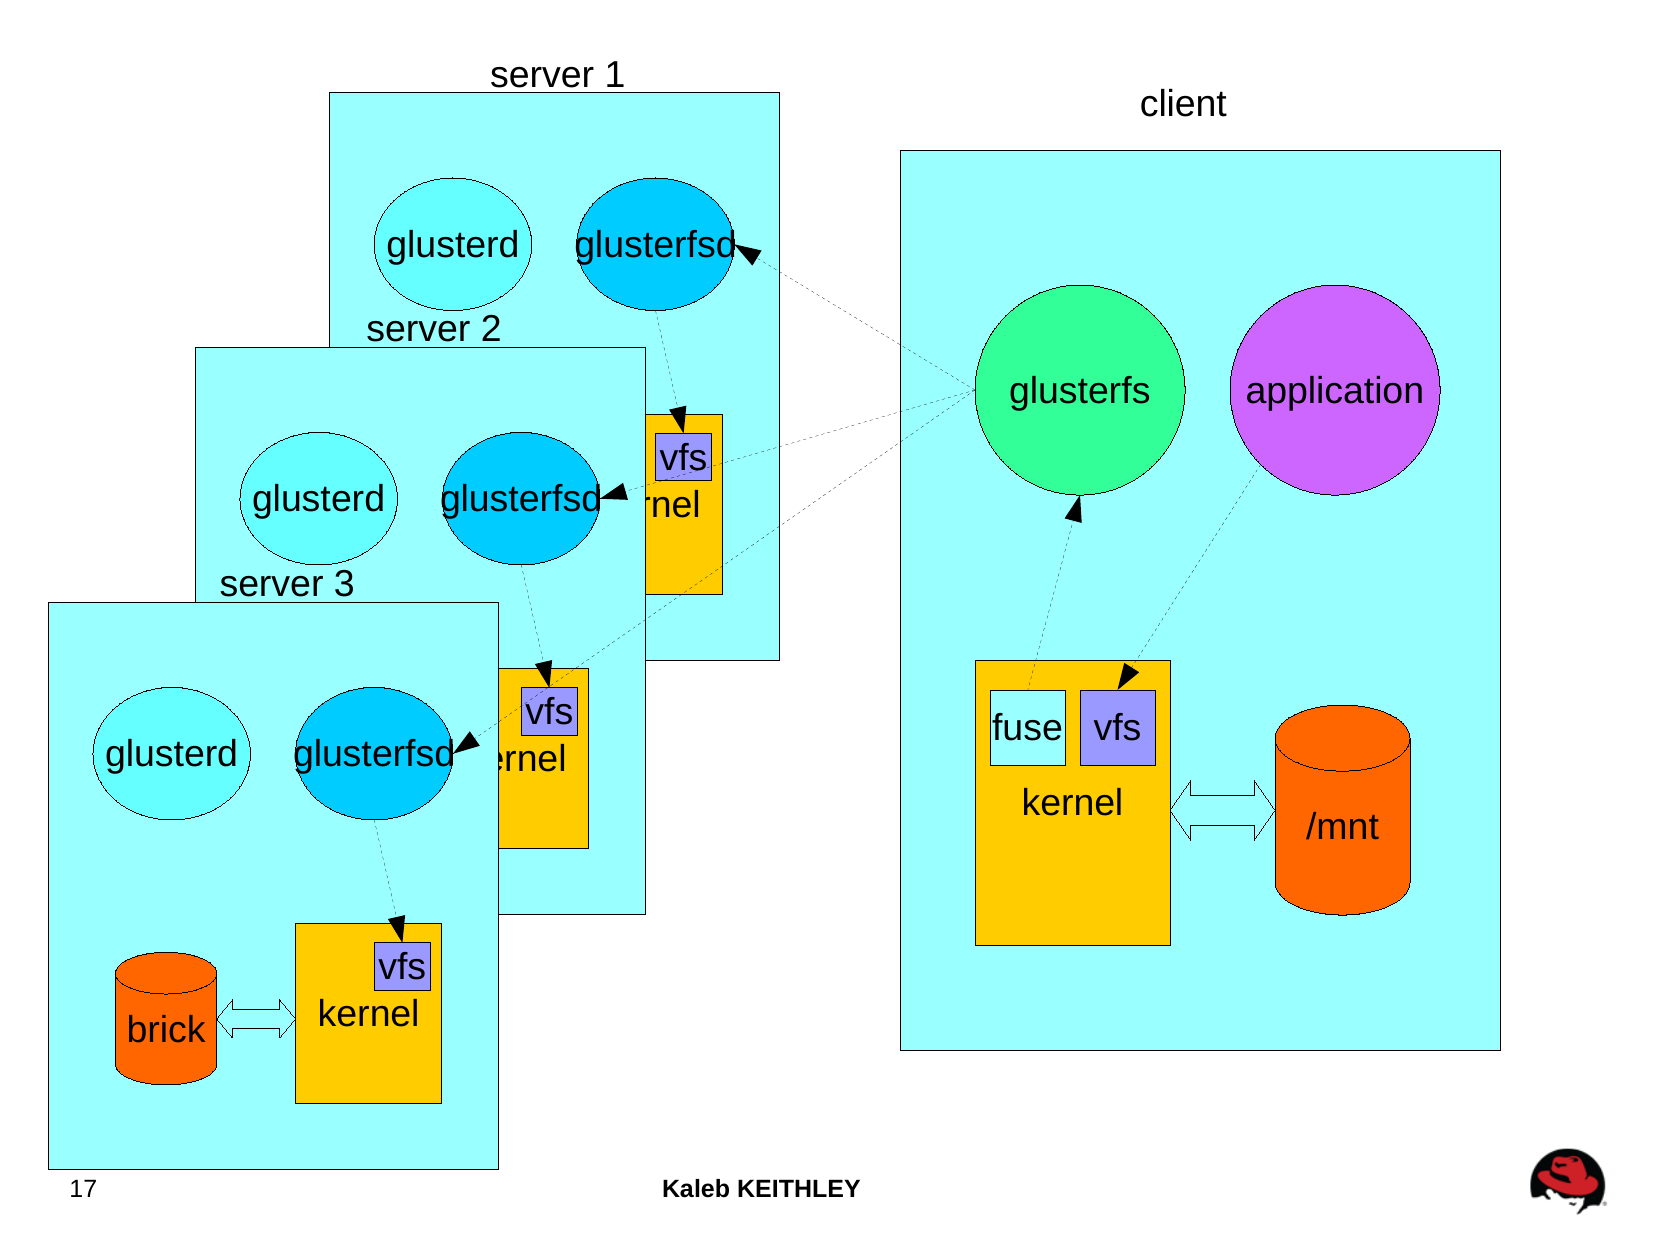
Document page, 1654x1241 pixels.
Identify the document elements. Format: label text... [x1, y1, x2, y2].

text_box [48, 92, 780, 1170]
text_box server 3 [194, 555, 409, 612]
text_box client [1125, 75, 1259, 132]
text_box fuse [990, 690, 1066, 766]
text_box glusterfsd [295, 687, 452, 820]
text_box glusterd [239, 432, 398, 555]
text_box kernel [975, 660, 1171, 946]
text_box glusterfs [975, 285, 1186, 496]
text_box brick [115, 952, 217, 1085]
text_box glusterd [374, 177, 532, 300]
text_box vfs [521, 687, 578, 736]
text_box vfs [374, 942, 431, 991]
text_box kernel [646, 414, 723, 595]
text_box server 2 [341, 300, 556, 357]
text_box glusterd [92, 687, 251, 820]
text_box application [1230, 285, 1441, 496]
text_box kernel [499, 668, 589, 849]
text_box server 1 [475, 45, 646, 106]
picture [1529, 1146, 1613, 1224]
text_box glusterfsd [442, 432, 599, 565]
text_box [900, 150, 1501, 1051]
text_box kernel [295, 923, 442, 1104]
text_box vfs [655, 433, 712, 481]
text_box /mnt [1275, 705, 1411, 916]
text_box vfs [1080, 690, 1156, 766]
text_box glusterfsd [576, 177, 733, 311]
